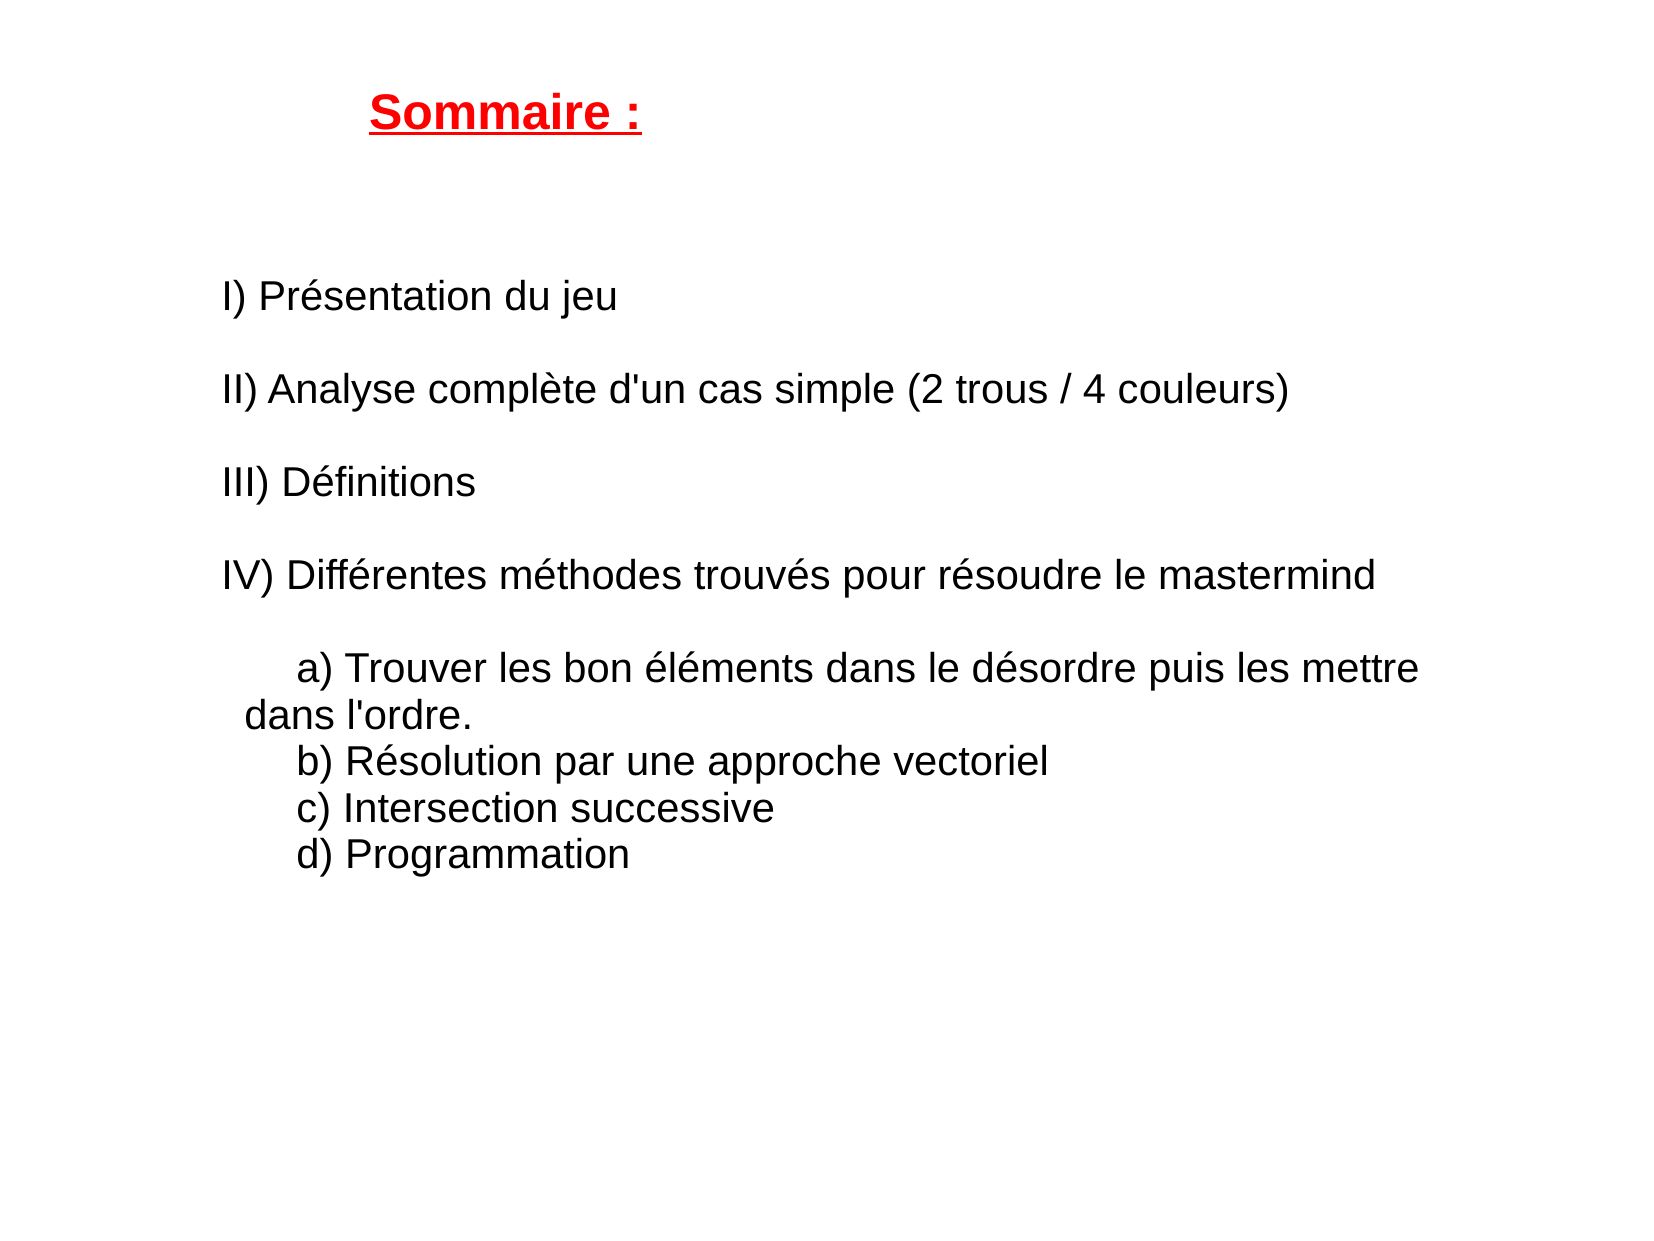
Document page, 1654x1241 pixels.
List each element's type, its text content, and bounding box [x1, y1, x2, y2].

text_box Sommaire : [354, 76, 1123, 265]
text_box I) Présentation du jeu II) Analyse complète d'un cas simple (2 trous / 4 couleurs) III) Définitions IV) Différentes méthodes trouvés pour résoudre le mastermind a) Trouver les bon éléments dans le désordre puis les mettre dans l'ordre. b) Résolution par une approche vectoriel c) Intersection successive d) Programmation [206, 265, 1536, 954]
